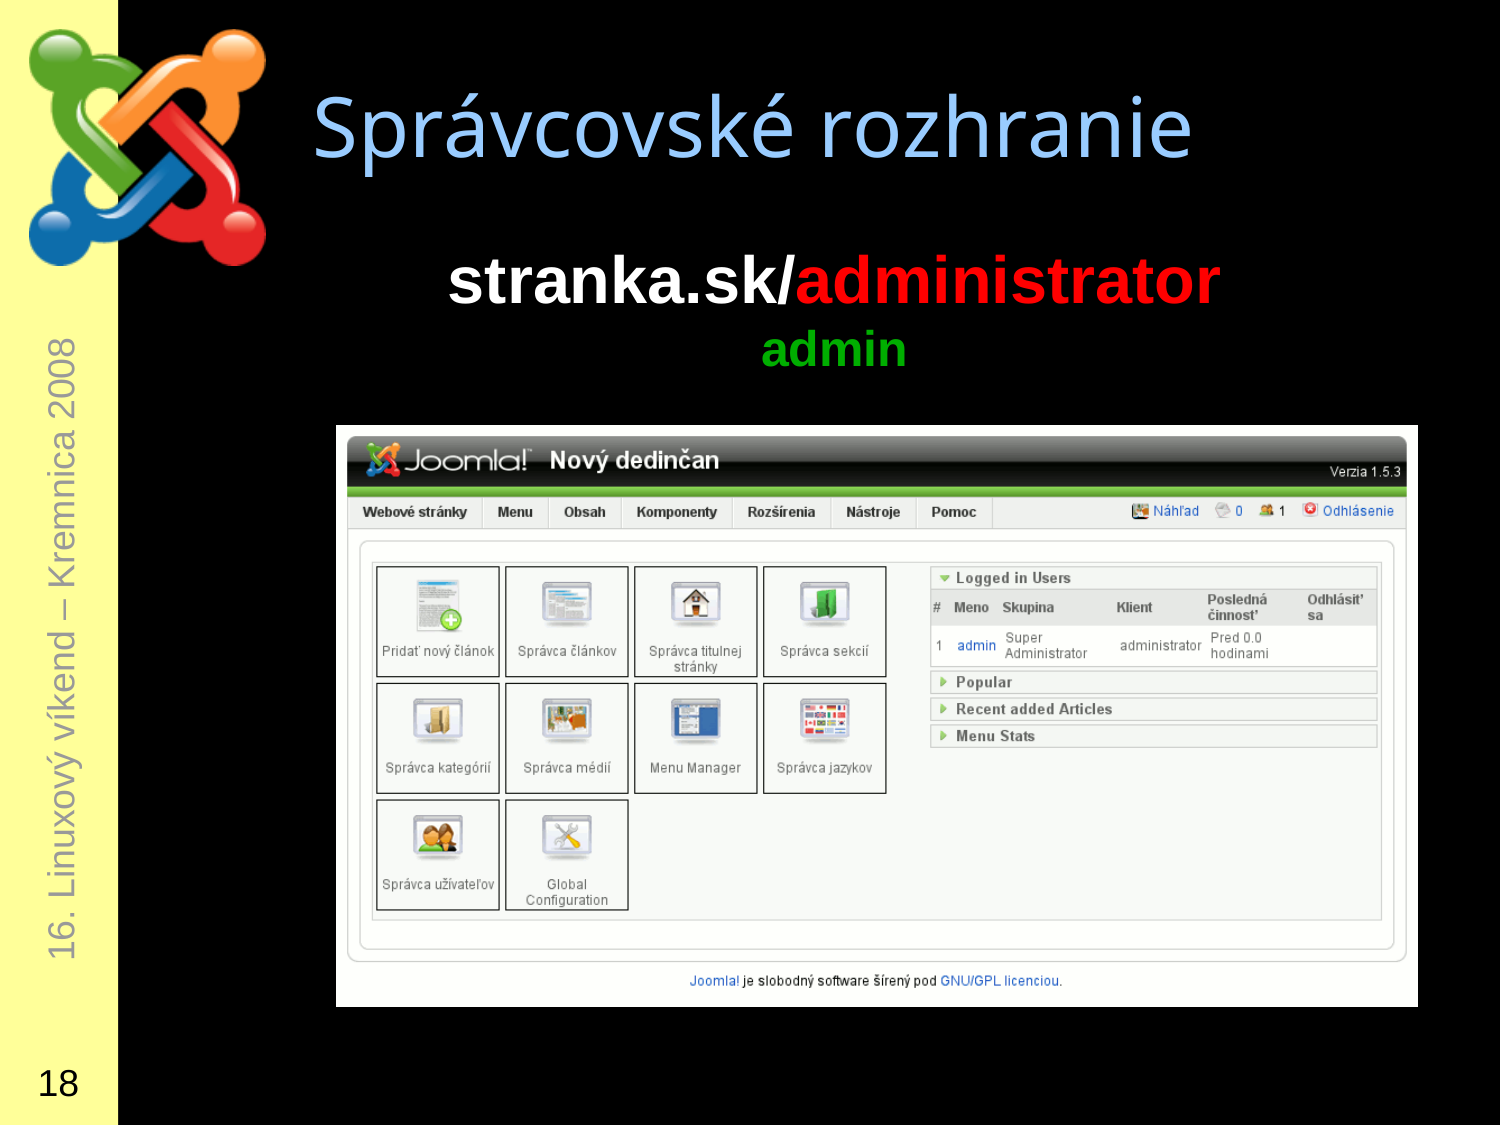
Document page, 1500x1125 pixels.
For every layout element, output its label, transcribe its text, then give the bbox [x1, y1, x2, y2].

text_box stranka.sk/administrator admin [413, 229, 1257, 384]
picture [336, 425, 1418, 1007]
picture [29, 29, 266, 266]
title Správcovské rozhranie [312, 24, 1450, 226]
